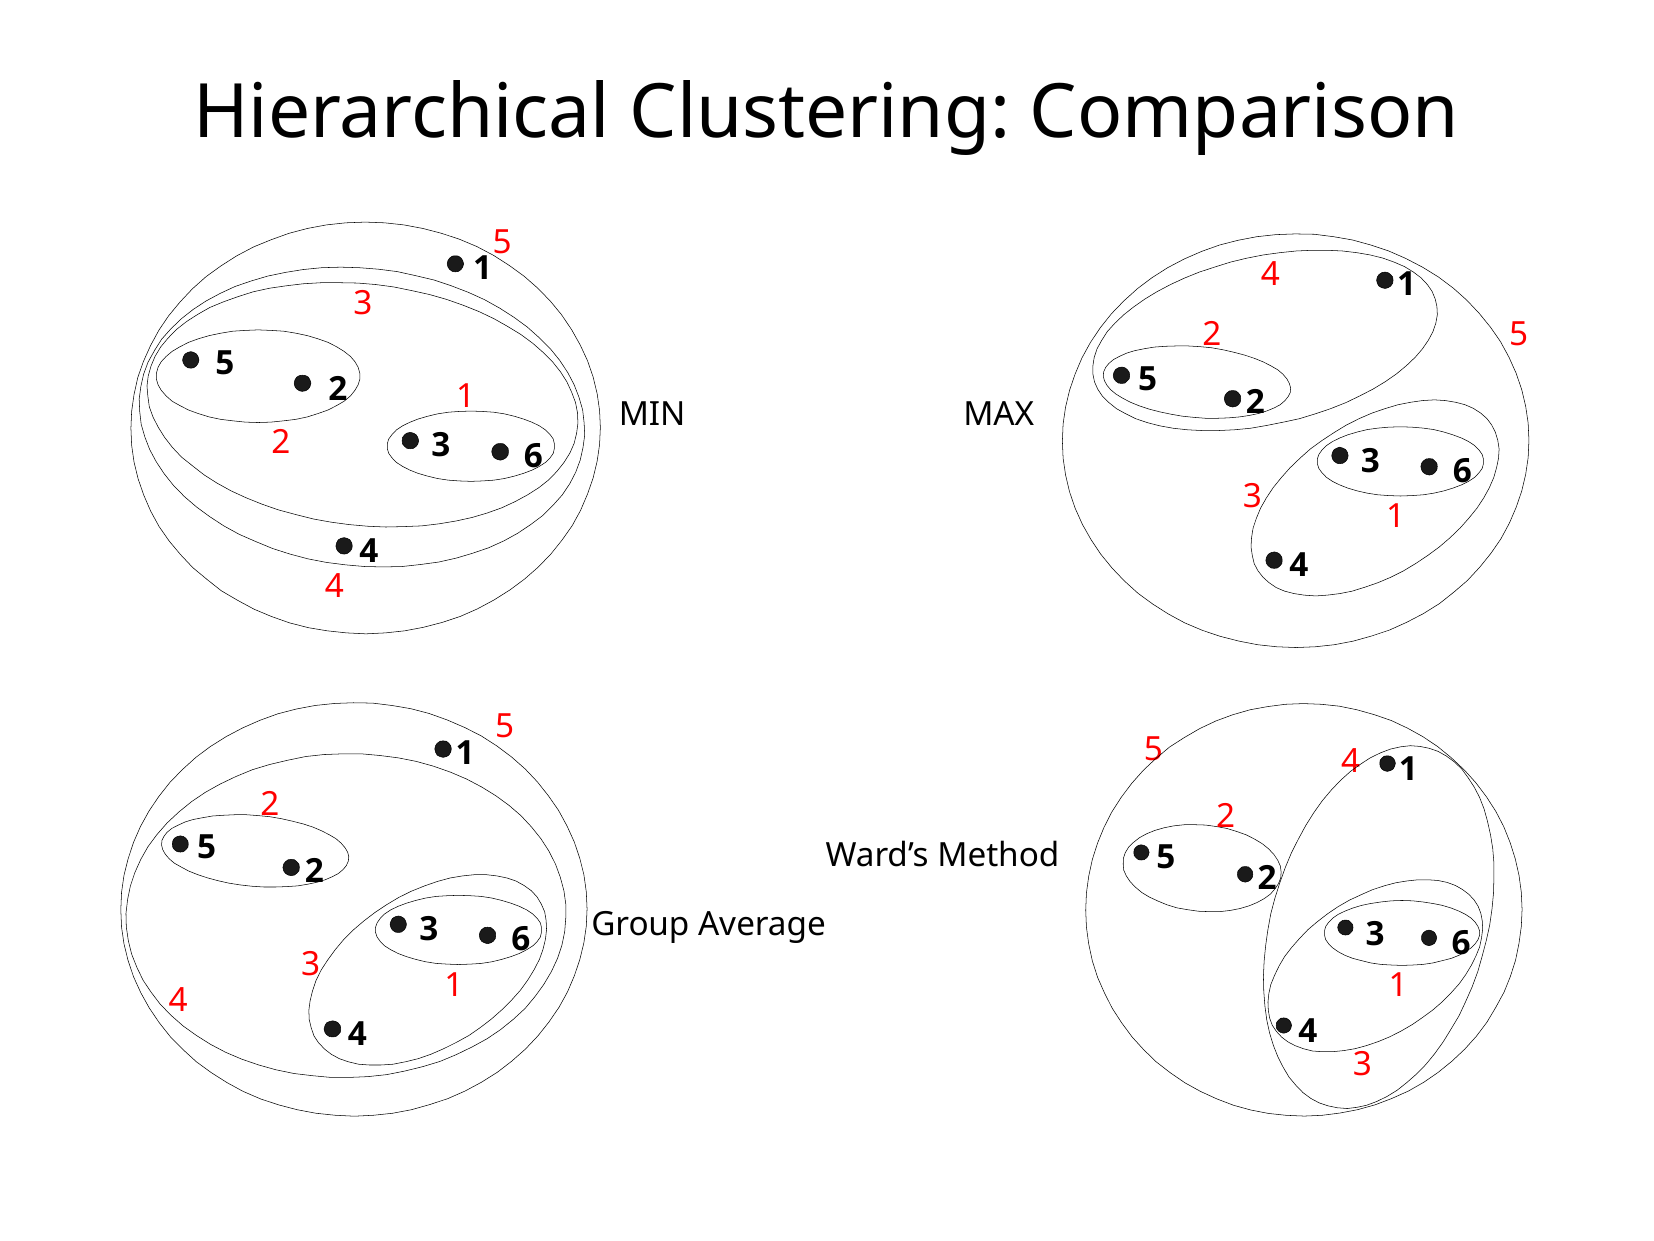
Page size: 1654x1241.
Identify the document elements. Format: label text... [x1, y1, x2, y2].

text_box 4 [1341, 739, 1361, 778]
text_box [324, 1020, 341, 1037]
text_box 6 [1458, 470, 1465, 478]
text_box [1379, 755, 1396, 772]
text_box [182, 351, 199, 369]
text_box 1 [1386, 494, 1406, 535]
text_box 1 [444, 962, 464, 1003]
text_box 2 [1202, 312, 1222, 353]
text_box 5 [1156, 835, 1176, 876]
text_box 1 [1397, 262, 1417, 273]
text_box 1 [456, 373, 476, 414]
text_box [1331, 447, 1349, 464]
text_box 3 [419, 907, 439, 948]
text_box 5 [1138, 357, 1158, 398]
text_box Ward’s Method [1089, 826, 1139, 880]
text_box 2 [1245, 380, 1266, 415]
text_box [1376, 272, 1394, 289]
text_box 5 [492, 219, 512, 260]
text_box 2 [1245, 412, 1266, 421]
text_box 4 [1260, 254, 1280, 292]
text_box 3 [1365, 911, 1385, 952]
text_box 2 [1215, 794, 1236, 835]
text_box 6 [517, 938, 524, 946]
text_box [402, 432, 419, 449]
text_box 3 [1352, 1045, 1373, 1082]
text_box 5 [1143, 727, 1164, 768]
text_box [1265, 551, 1283, 569]
text_box 3 [316, 973, 321, 983]
text_box 2 [1269, 888, 1277, 897]
text_box [390, 916, 407, 933]
text_box 1 [479, 246, 492, 253]
text_box 5 [1509, 312, 1529, 353]
text_box 4 [324, 564, 344, 605]
text_box MIN [612, 385, 919, 439]
text_box MAX [1266, 385, 1277, 410]
text_box [294, 375, 311, 392]
text_box MAX [957, 385, 1070, 439]
text_box 3 [1360, 438, 1381, 479]
text_box 4 [1289, 543, 1309, 583]
text_box 3 [353, 281, 373, 322]
text_box 6 [526, 465, 544, 474]
text_box 6 [1452, 481, 1472, 490]
text_box 4 [359, 528, 379, 566]
text_box [1276, 1017, 1292, 1034]
text_box [1133, 844, 1150, 861]
text_box [1421, 930, 1437, 946]
text_box [1337, 920, 1354, 936]
text_box 6 [1452, 449, 1472, 487]
text_box 2 [260, 781, 280, 822]
text_box 4 [168, 977, 188, 1018]
text_box 4 [1343, 765, 1361, 780]
text_box 2 [328, 366, 348, 407]
text_box 1 [1398, 747, 1418, 788]
text_box MAX [1097, 385, 1277, 430]
text_box 6 [523, 433, 544, 472]
text_box 6 [511, 917, 531, 955]
text_box 1 [1397, 265, 1417, 303]
text_box 2 [304, 881, 324, 889]
text_box Group Average [585, 895, 891, 949]
text_box [282, 859, 300, 876]
text_box MAX [1108, 385, 1245, 418]
text_box 2 [271, 420, 291, 461]
text_box 5 [197, 825, 217, 866]
text_box [1420, 458, 1438, 476]
text_box 4 [1298, 1009, 1318, 1050]
text_box 5 [495, 704, 515, 745]
text_box [434, 740, 452, 758]
text_box 4 [1260, 251, 1280, 255]
text_box 2 [304, 848, 324, 884]
text_box 6 [511, 948, 531, 958]
text_box Ward’s Method [1124, 840, 1139, 880]
text_box 1 [1388, 963, 1408, 1003]
text_box 6 [529, 455, 536, 463]
text_box [1237, 866, 1253, 883]
text_box [479, 927, 496, 944]
text_box 3 [301, 942, 321, 983]
text_box [1224, 390, 1241, 408]
title Hierarchical Clustering: Comparison [82, 0, 1571, 215]
text_box 6 [1457, 942, 1464, 950]
text_box 3 [1352, 1041, 1373, 1048]
text_box 4 [1345, 753, 1353, 764]
text_box 2 [1257, 856, 1277, 897]
text_box Ward’s Method [819, 826, 1103, 880]
text_box [447, 255, 464, 272]
text_box [1113, 367, 1130, 384]
text_box 1 [473, 246, 493, 287]
text_box 2 [337, 400, 348, 407]
text_box 6 [1451, 949, 1471, 962]
text_box 5 [215, 340, 235, 381]
text_box [491, 443, 509, 461]
text_box 5 [1148, 753, 1164, 768]
text_box 3 [1242, 473, 1263, 514]
text_box [335, 537, 353, 555]
text_box [172, 835, 189, 853]
text_box 4 [347, 1011, 367, 1052]
text_box 1 [455, 731, 475, 772]
text_box 6 [1451, 921, 1471, 957]
text_box 3 [431, 423, 451, 464]
text_box MAX [1063, 385, 1277, 439]
